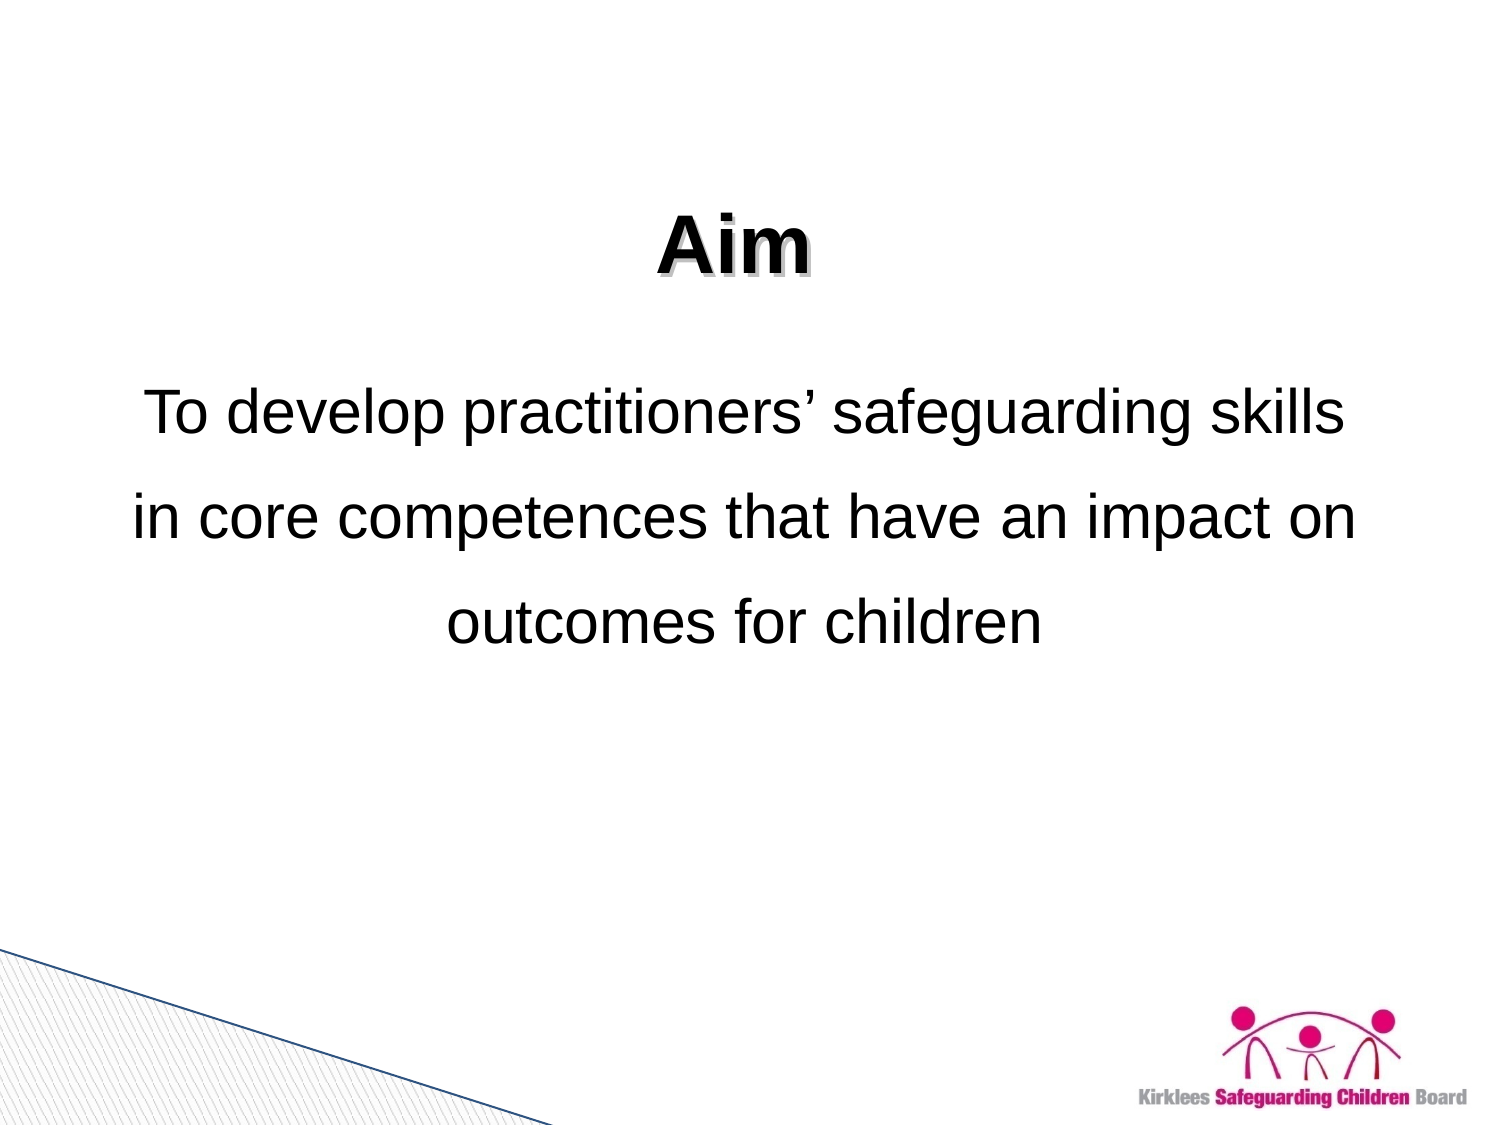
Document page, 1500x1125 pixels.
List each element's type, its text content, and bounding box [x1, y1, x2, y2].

title Aim [96, 0, 1372, 298]
subtitle To develop practitioners’ safeguarding skills in core competences that have an impact on outcomes for children [112, 333, 1388, 667]
